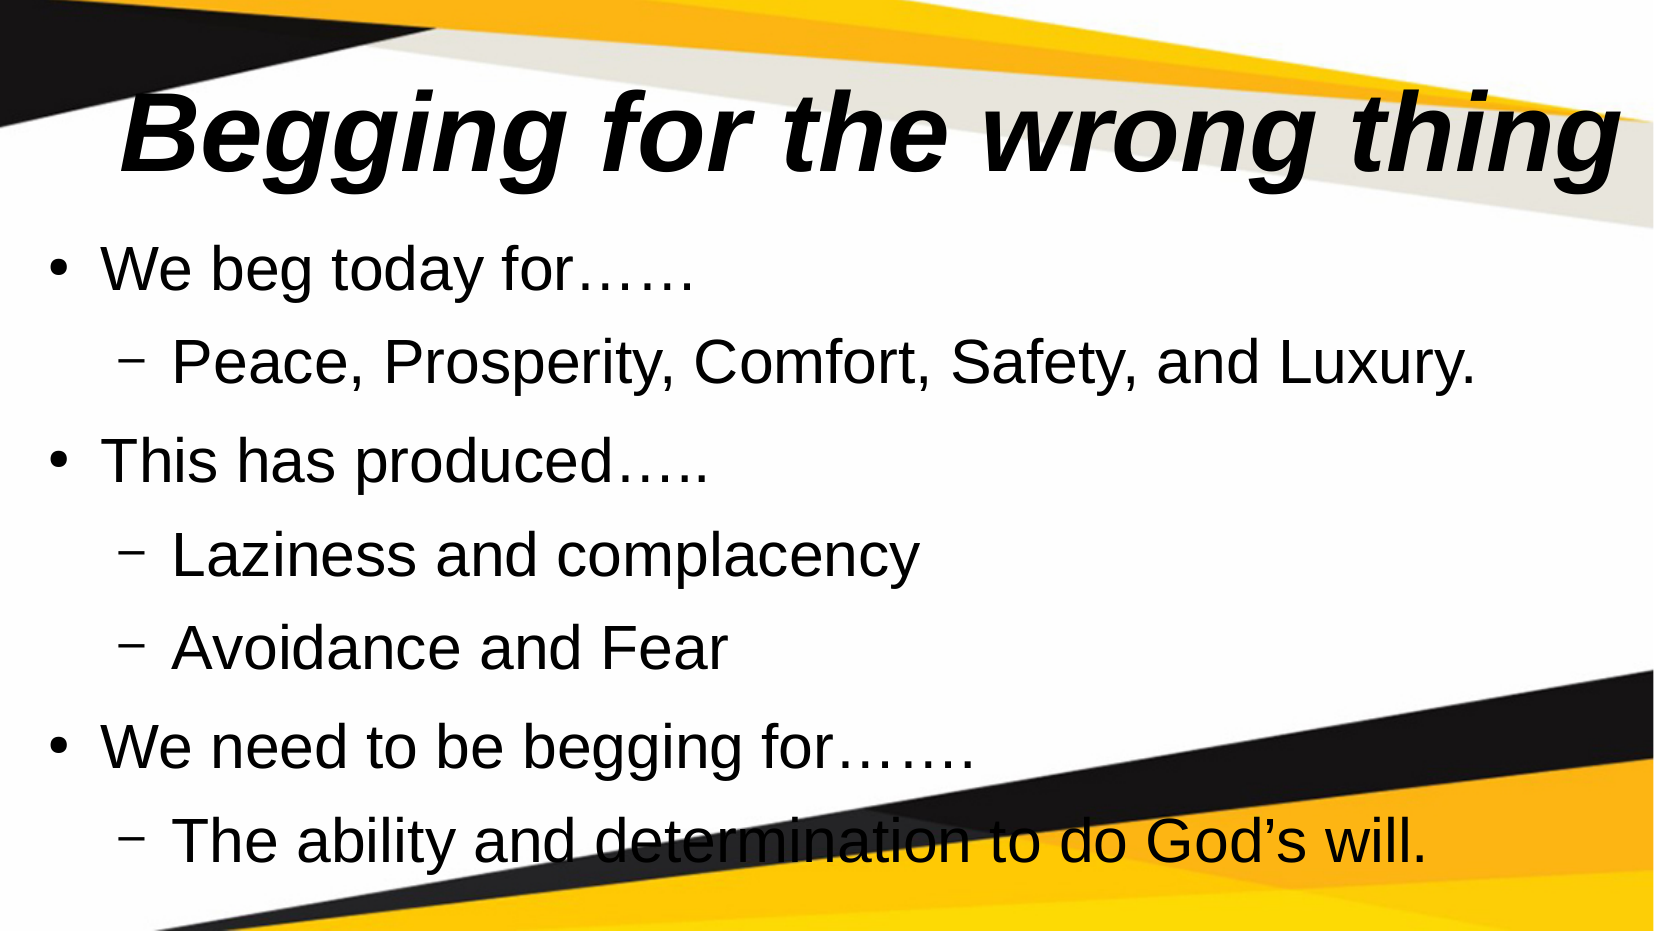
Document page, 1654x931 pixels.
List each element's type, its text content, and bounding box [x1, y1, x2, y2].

list We beg today for…… Peace, Prosperity, Comfort, Safety, and Luxury. This has produced….. Laziness and complacency Avoidance and Fear We need to be begging for……. The ability and determination to do God’s will. [30, 233, 1621, 887]
picture [0, 0, 1654, 931]
title Begging for the wrong thing [90, 6, 1654, 258]
